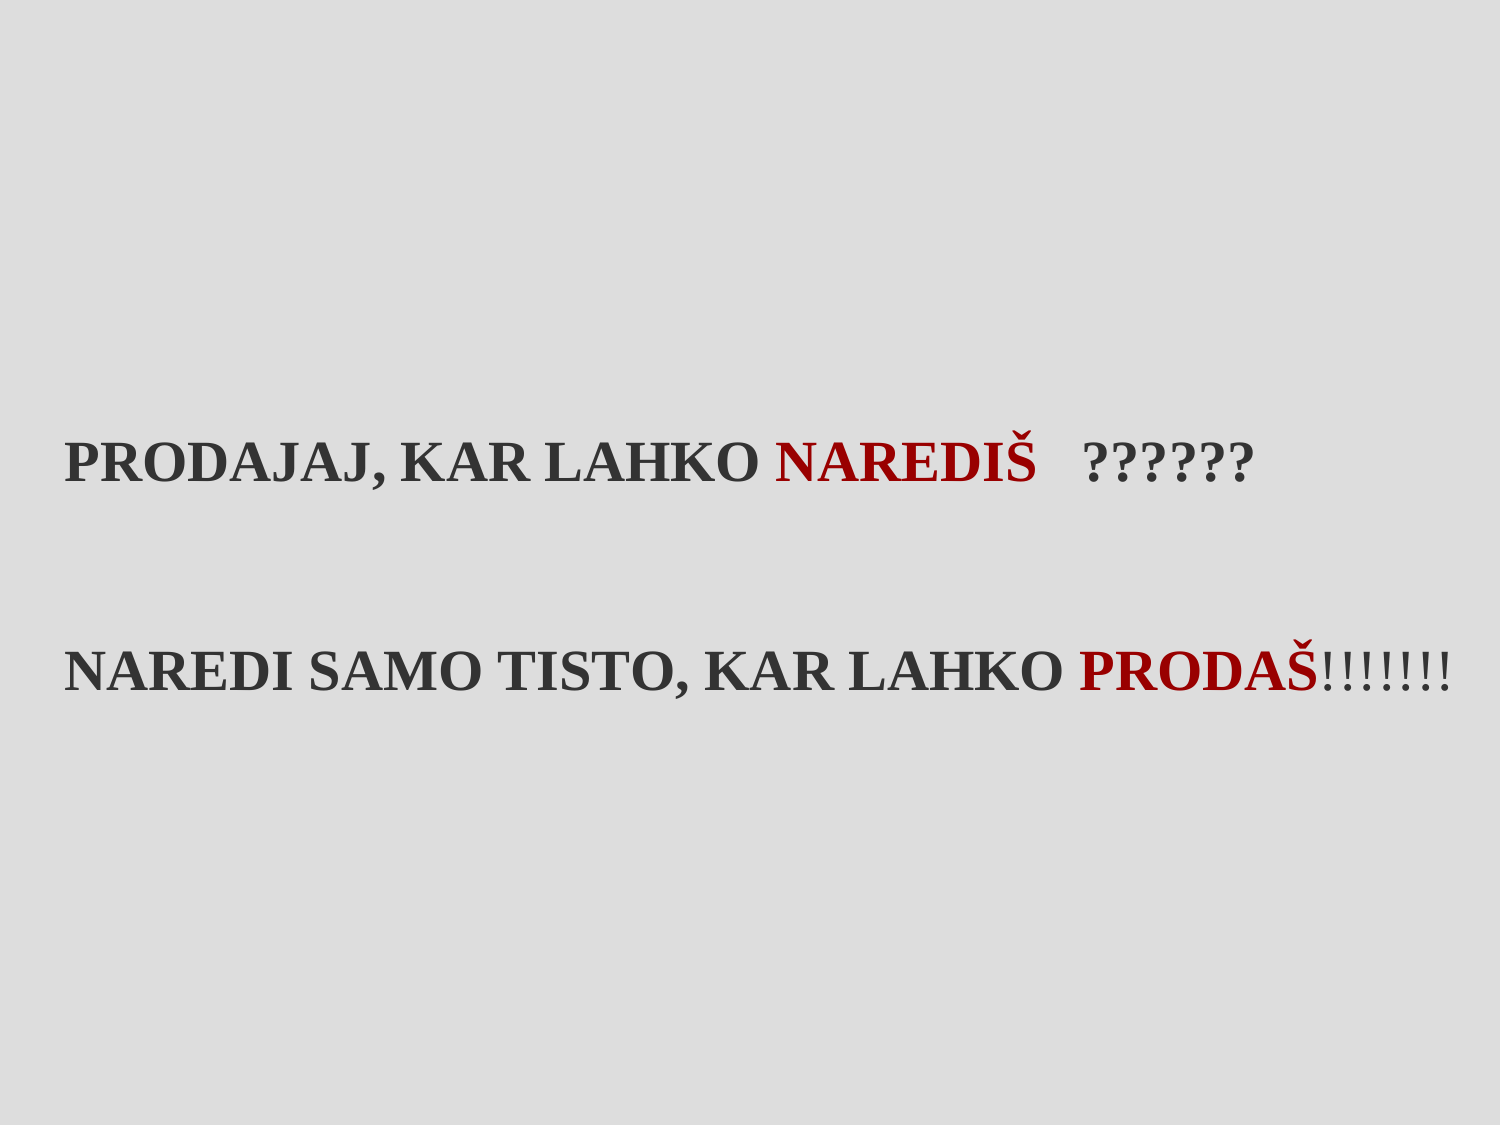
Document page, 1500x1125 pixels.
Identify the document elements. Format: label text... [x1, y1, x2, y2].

text_box PRODAJAJ, KAR LAHKO NAREDIŠ ?????? NAREDI SAMO TISTO, KAR LAHKO PRODAŠ!!!!!!! [50, 274, 1476, 924]
